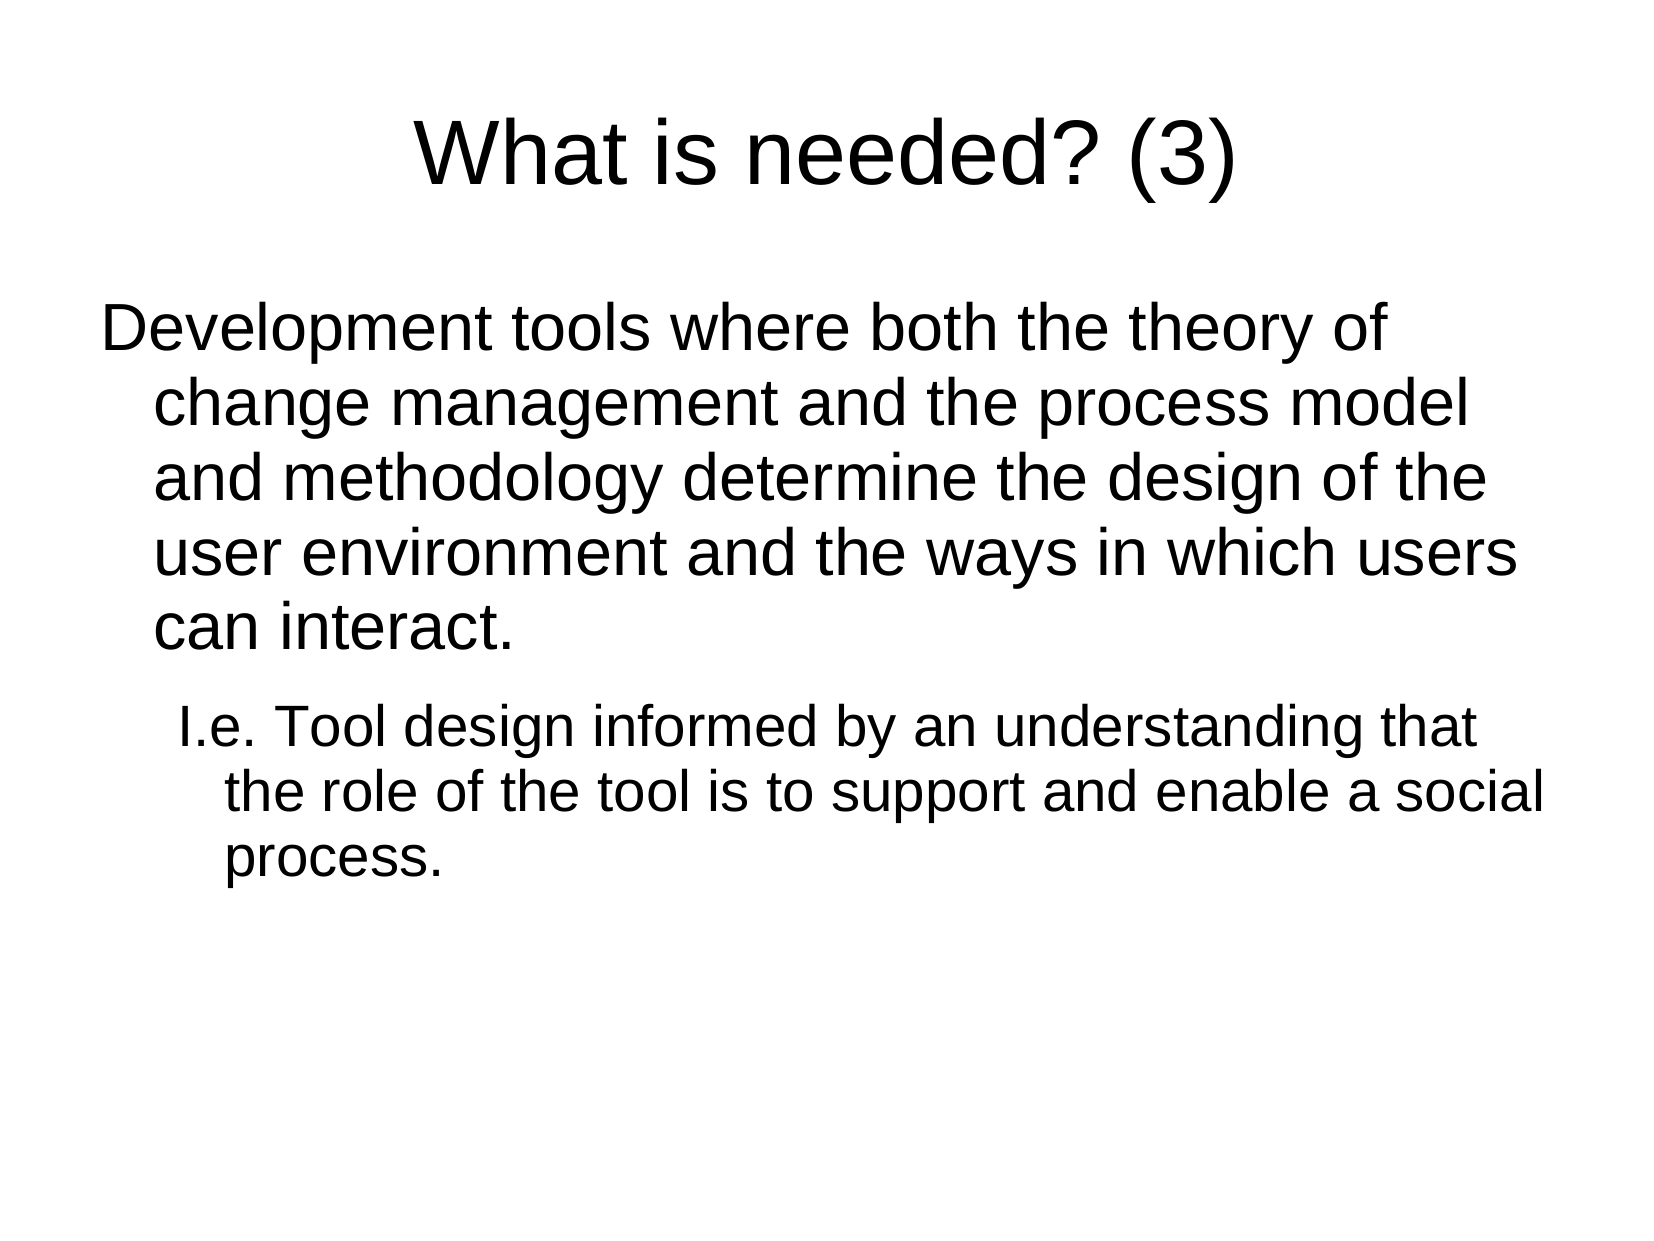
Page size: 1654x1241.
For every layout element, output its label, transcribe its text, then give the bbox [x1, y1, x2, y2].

list Development tools where both the theory of change management and the process model and methodology determine the design of the user environment and the ways in which users can interact. I.e. Tool design informed by an understanding that the role of the tool is to support and enable a social process. [82, 290, 1571, 1109]
title What is needed? (3) [82, 49, 1571, 257]
